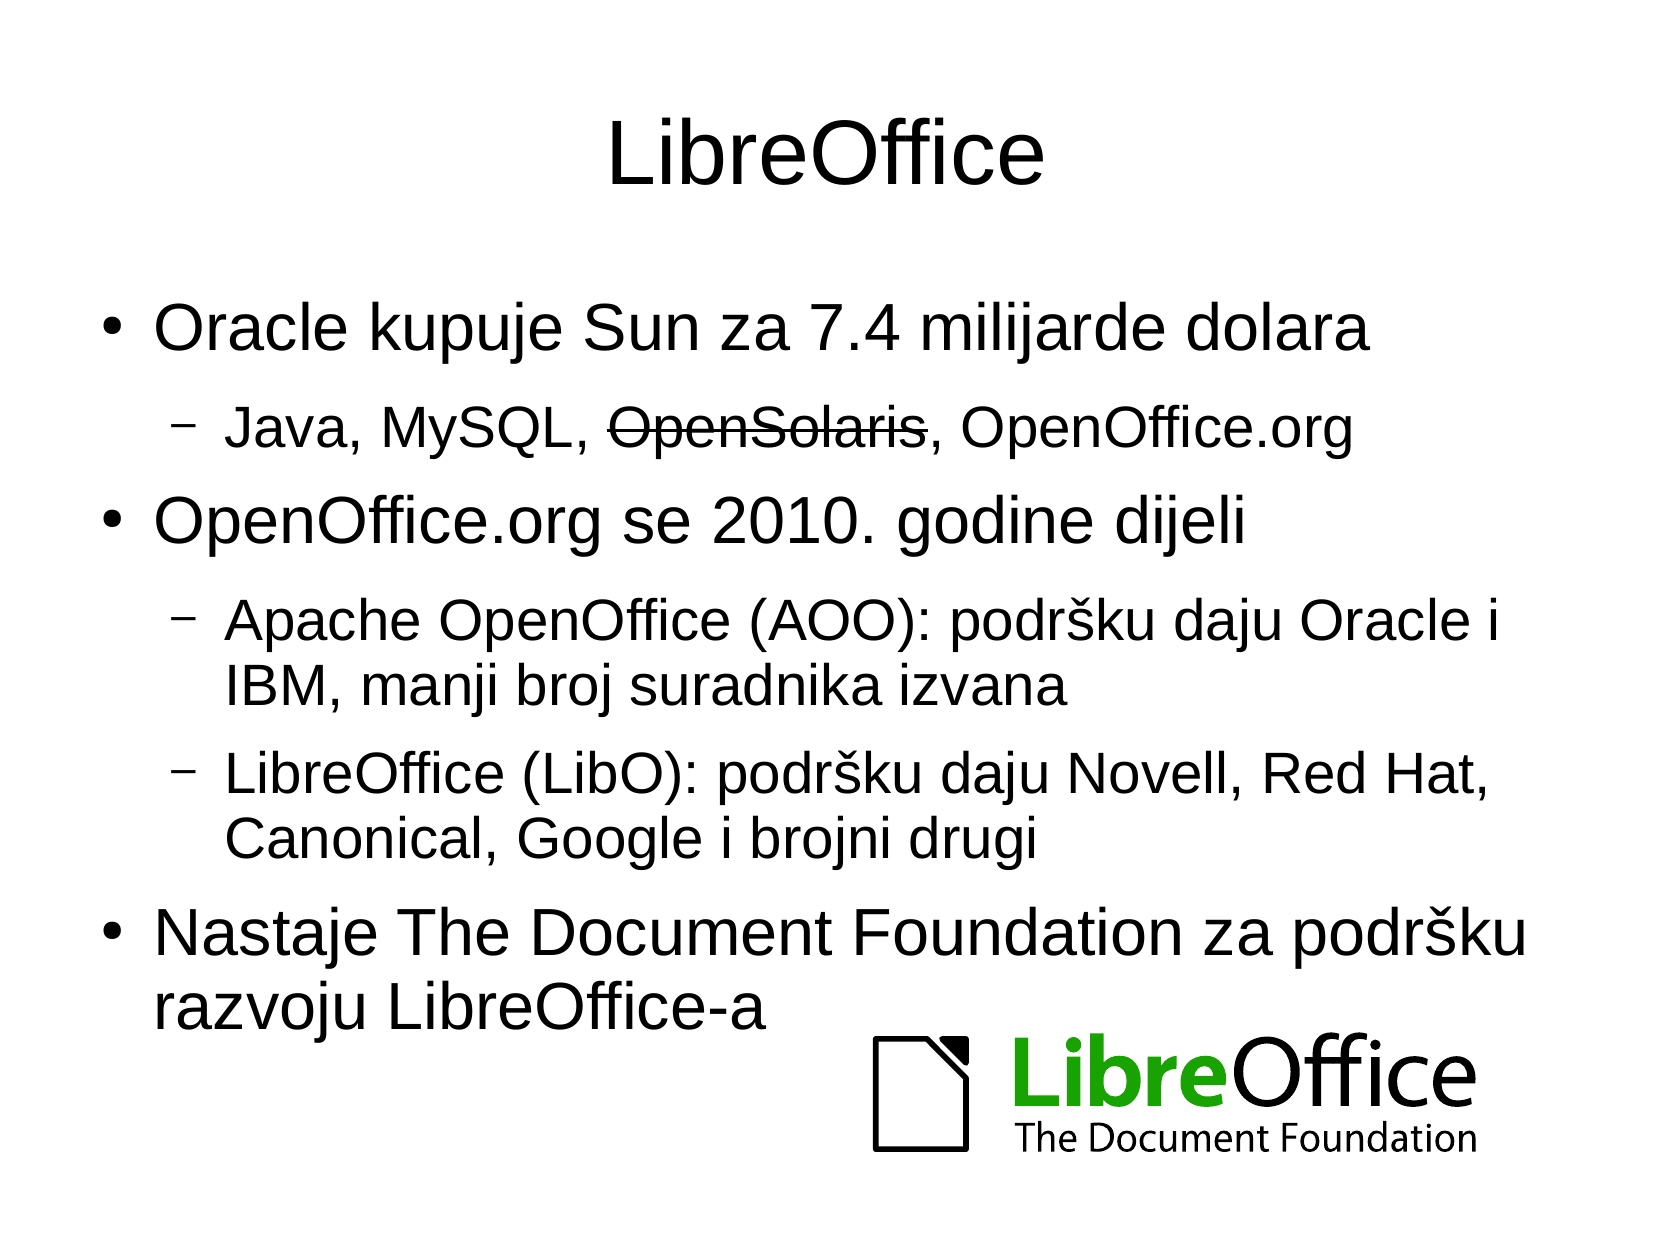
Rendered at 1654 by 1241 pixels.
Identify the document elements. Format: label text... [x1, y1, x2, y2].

list Oracle kupuje Sun za 7.4 milijarde dolara Java, MySQL, OpenSolaris, OpenOffice.org OpenOffice.org se 2010. godine dijeli Apache OpenOffice (AOO): podršku daju Oracle i IBM, manji broj suradnika izvana LibreOffice (LibO): podršku daju Novell, Red Hat, Canonical, Google i brojni drugi Nastaje The Document Foundation za podršku razvoju LibreOffice-a [82, 290, 1571, 1052]
picture [823, 980, 1524, 1205]
title LibreOffice [82, 49, 1571, 257]
